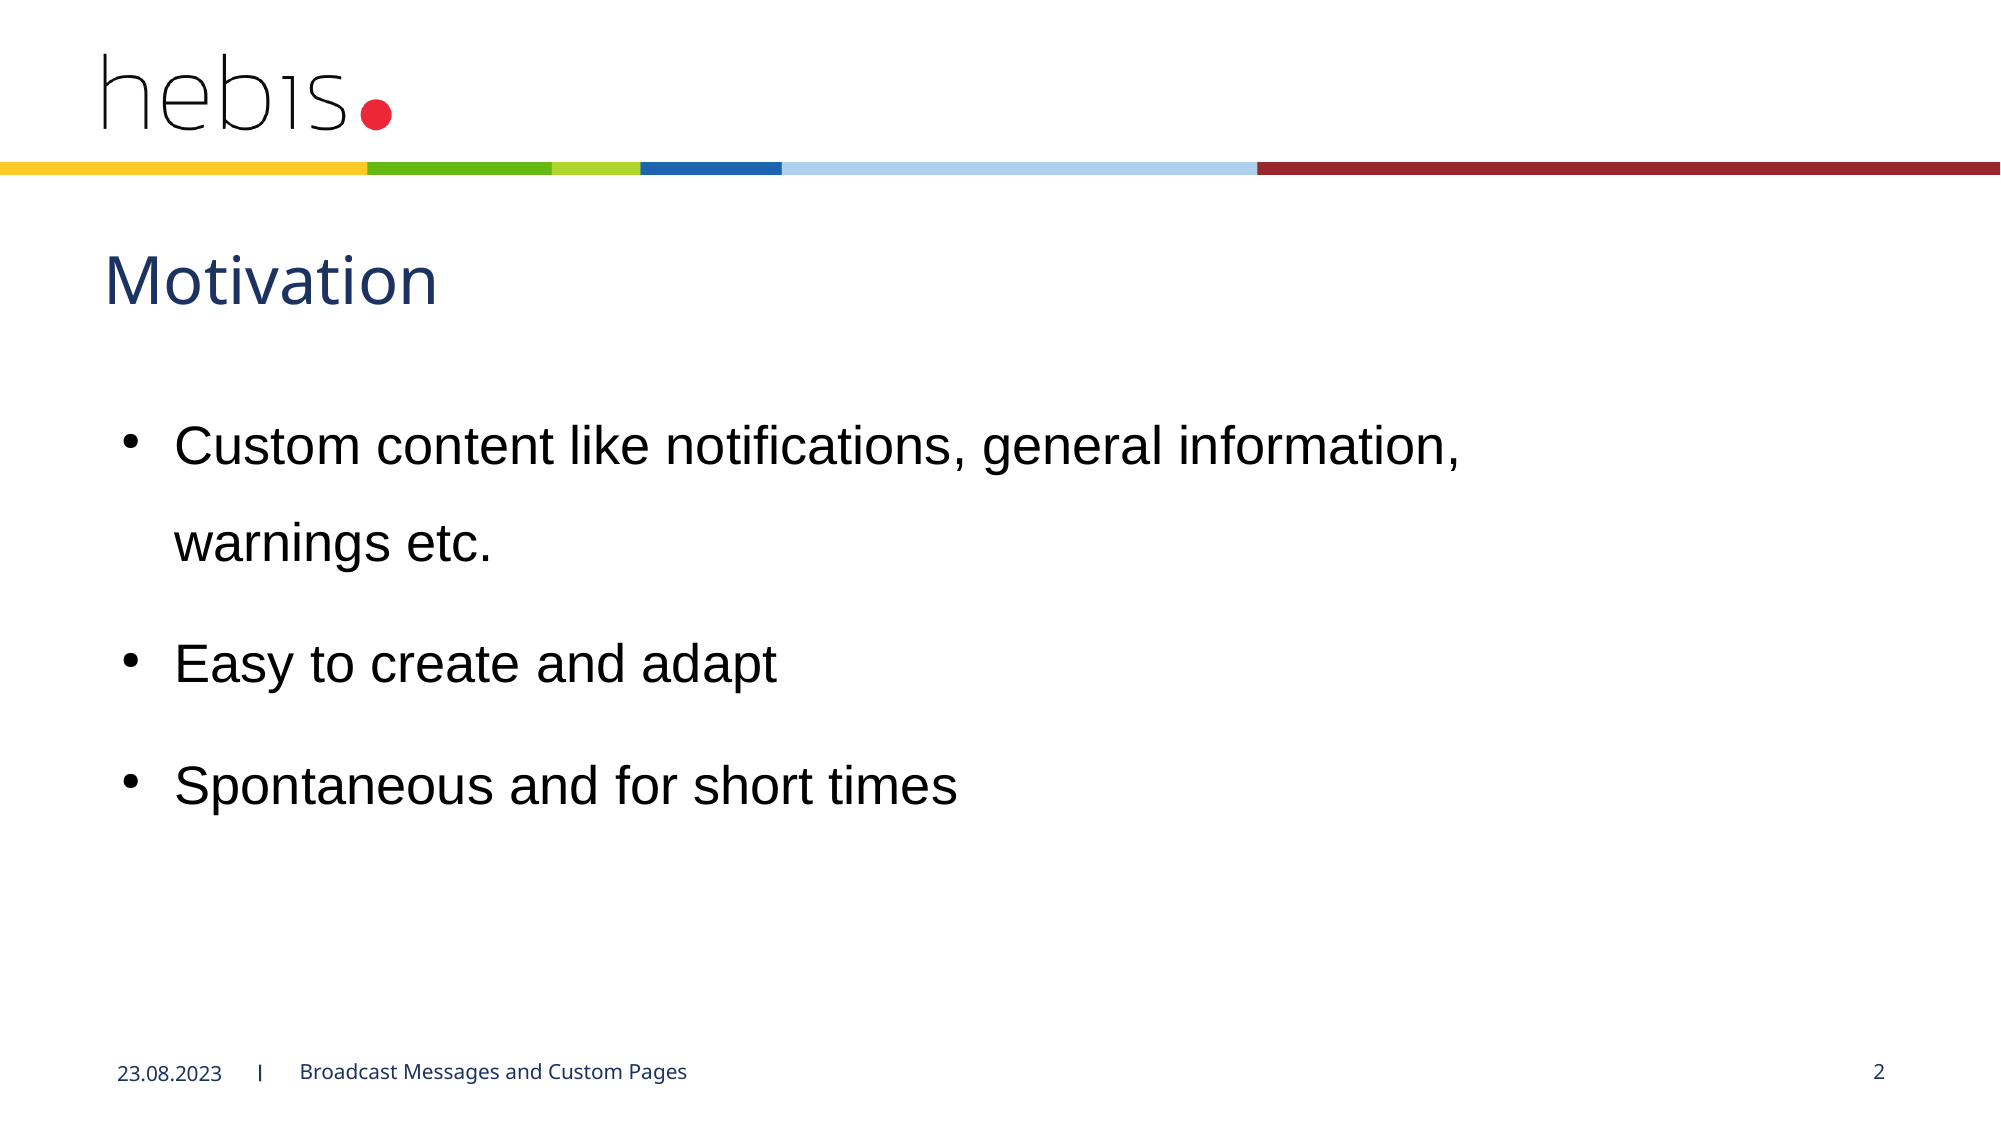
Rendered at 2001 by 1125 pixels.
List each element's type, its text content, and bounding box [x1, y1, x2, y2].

list Motivation [97, 242, 1581, 313]
picture [0, 0, 2001, 248]
list Custom content like notifications, general information, warnings etc. Easy to create and adapt Spontaneous and for short times [97, 371, 1586, 991]
slide_number 23.08.2023 [102, 1042, 271, 1103]
